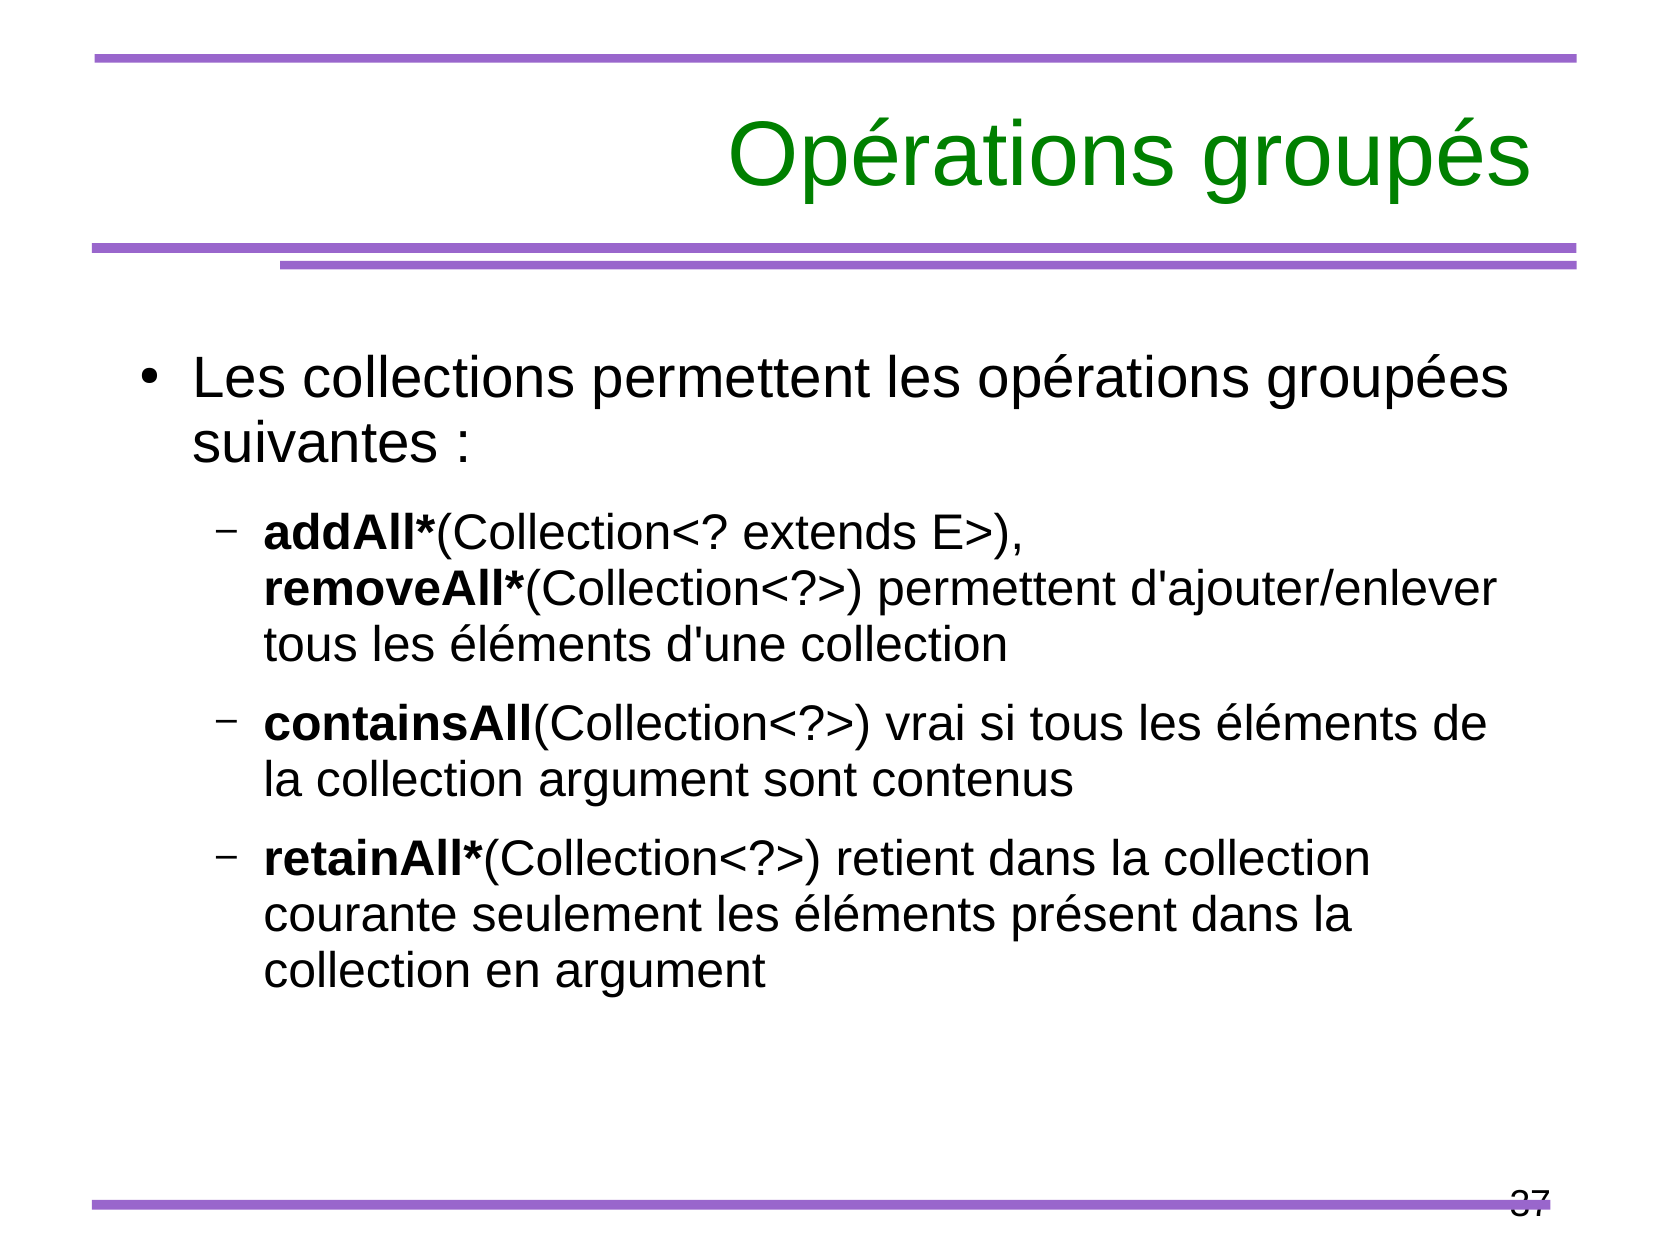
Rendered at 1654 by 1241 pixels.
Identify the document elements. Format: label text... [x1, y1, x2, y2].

title Opérations groupés [121, 49, 1534, 257]
list Les collections permettent les opérations groupées suivantes : addAll*(Collection<? extends E>), removeAll*(Collection<?>) permettent d'ajouter/enlever tous les éléments d'une collection containsAll(Collection<?>) vrai si tous les éléments de la collection argument sont contenus retainAll*(Collection<?>) retient dans la collection courante seulement les éléments présent dans la collection en argument [121, 344, 1534, 1160]
